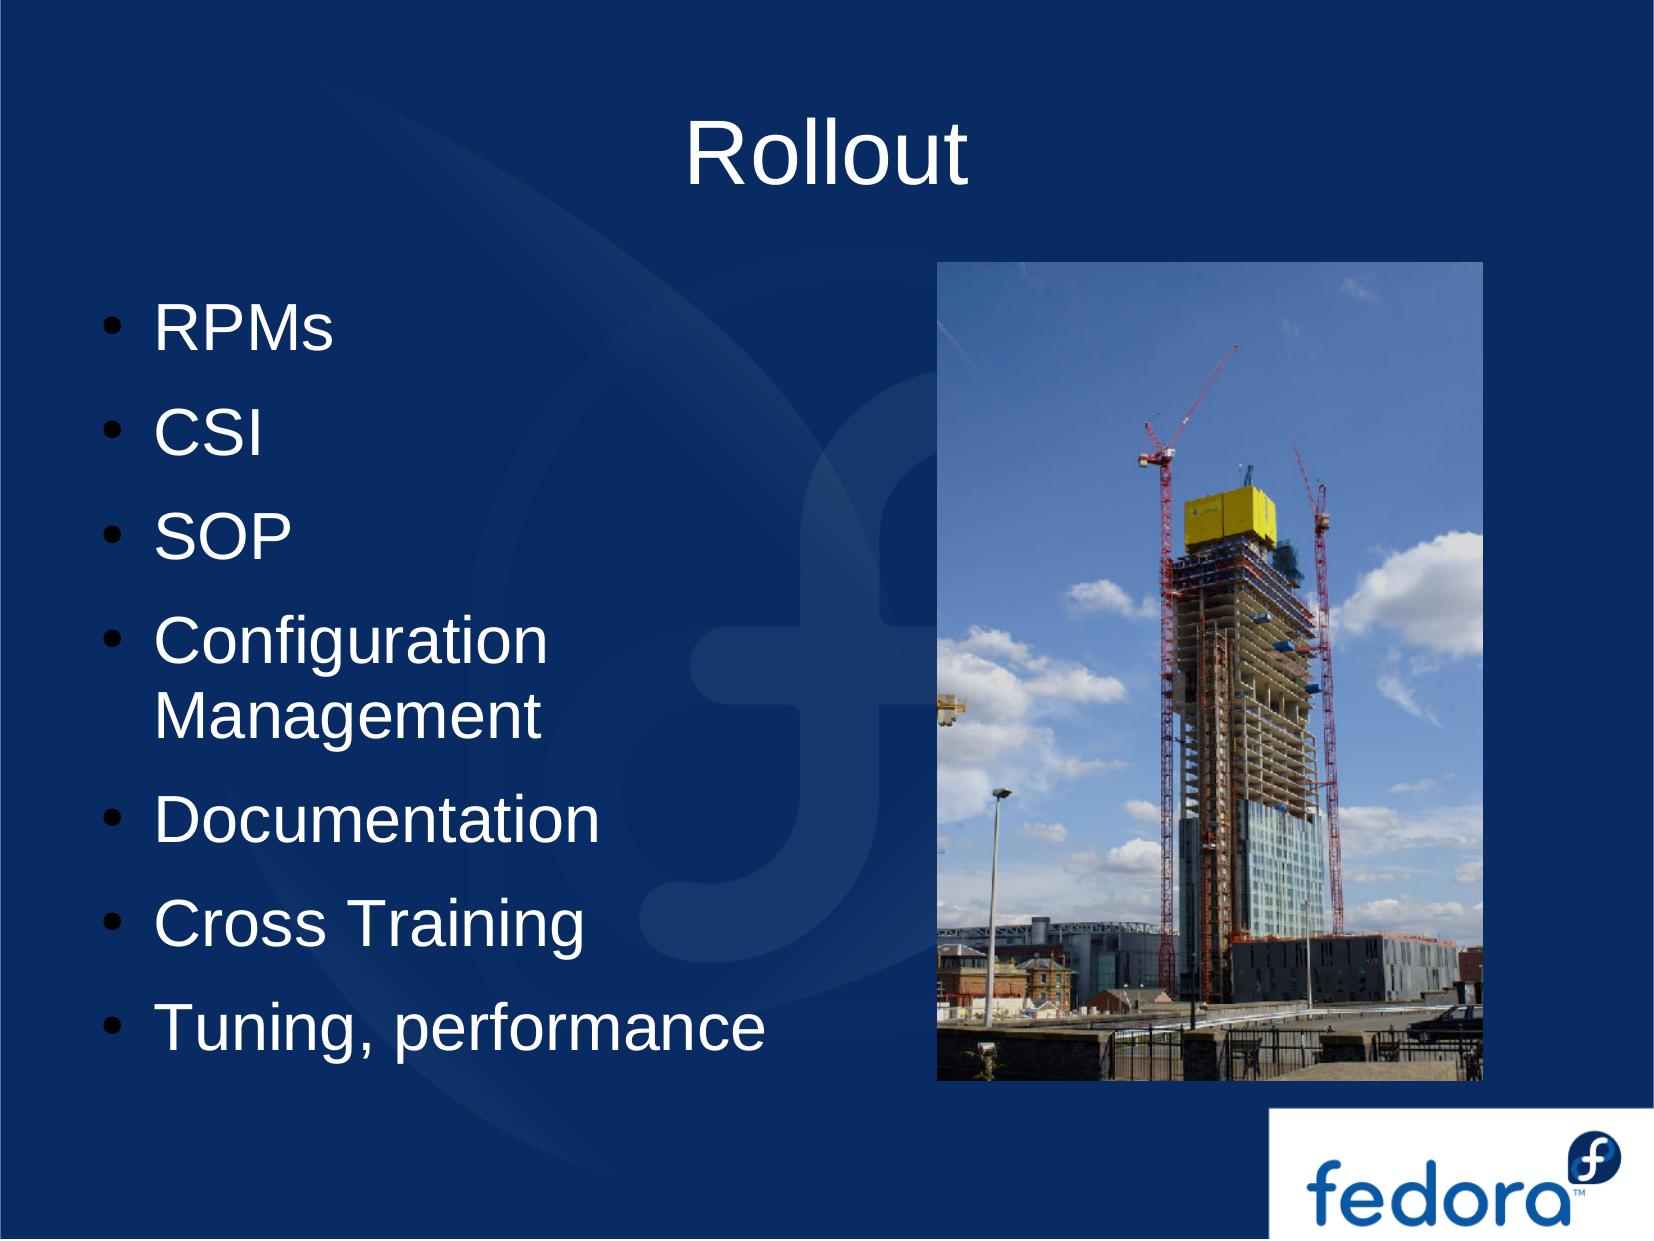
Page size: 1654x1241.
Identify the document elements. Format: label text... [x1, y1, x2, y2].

picture [0, 0, 1654, 1239]
title Rollout [82, 49, 1571, 257]
list RPMs CSI SOP Configuration Management Documentation Cross Training Tuning, performance [82, 290, 809, 1109]
